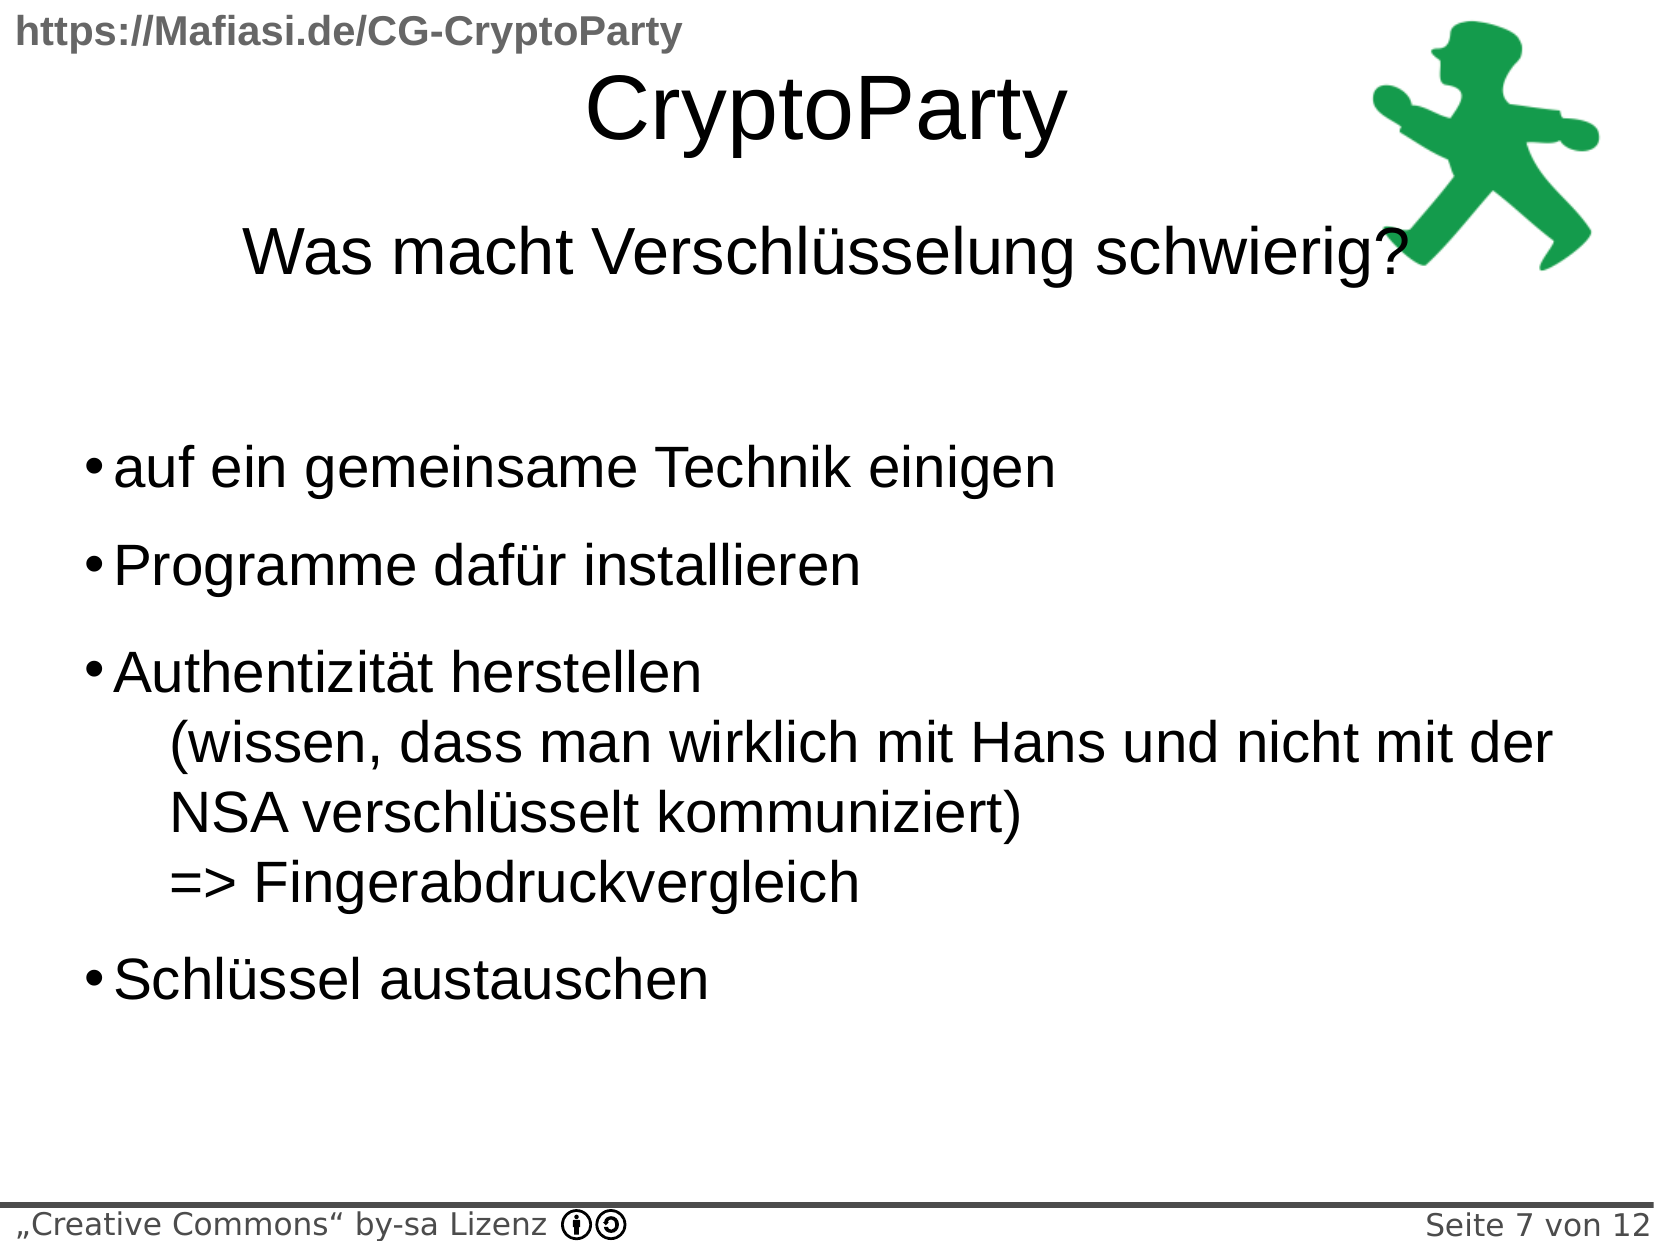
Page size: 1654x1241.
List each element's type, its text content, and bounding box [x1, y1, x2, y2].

list auf ein gemeinsame Technik einigen Programme dafür installieren Authentizität herstellen (wissen, dass man wirklich mit Hans und nicht mit der NSA verschlüsselt kommuniziert) => Fingerabdruckvergleich Schlüssel austauschen [70, 330, 1584, 1117]
text_box Was macht Verschlüsselung schwierig? [59, 206, 1595, 297]
picture [1317, 0, 1654, 313]
